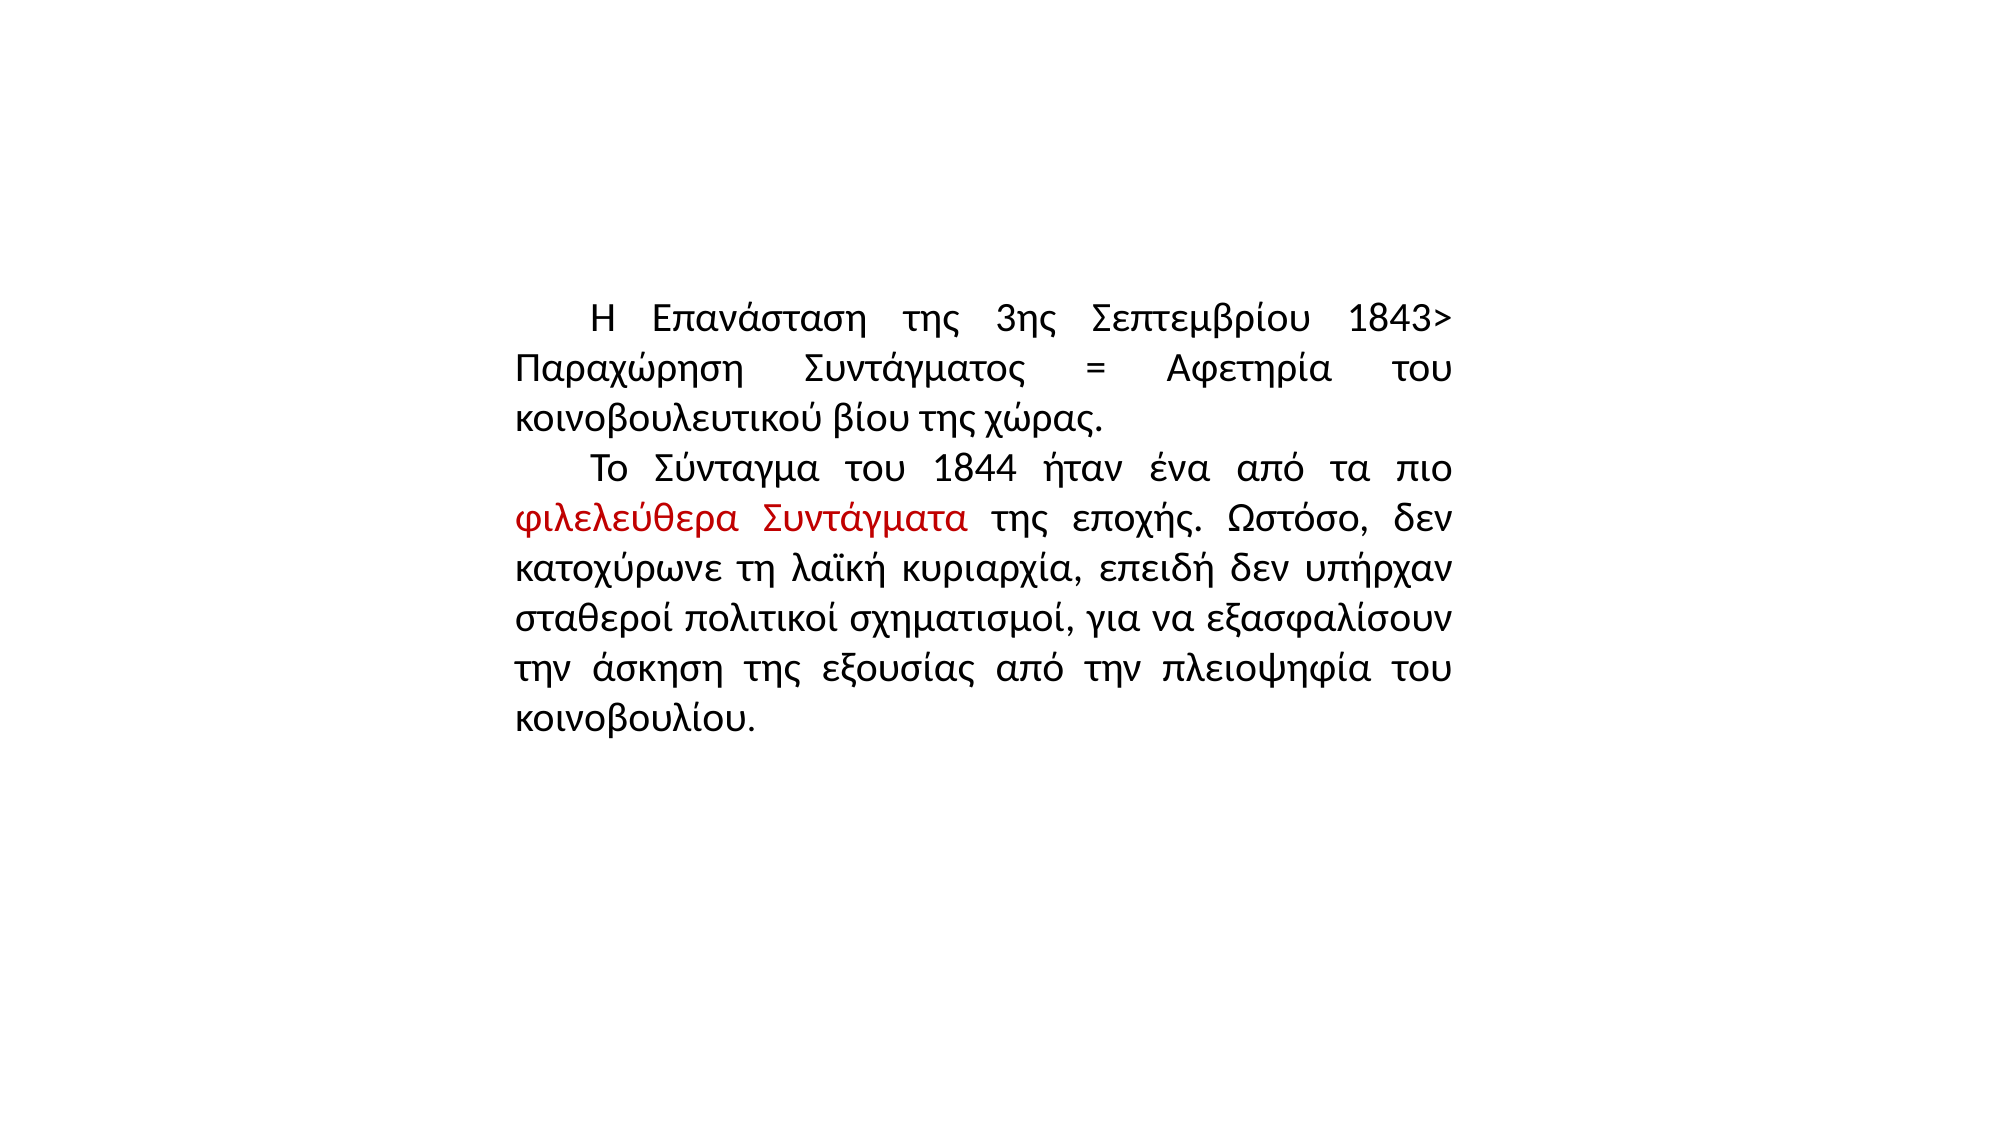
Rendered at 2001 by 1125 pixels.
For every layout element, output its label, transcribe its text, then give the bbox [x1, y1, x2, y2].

text_box Η Επανάσταση της 3ης Σεπτεμβρίου 1843> Παραχώρηση Συντάγματος = Αφετηρία του κοινοβουλευτικού βίου της χώρας. Το Σύνταγμα του 1844 ήταν ένα από τα πιο φιλελεύθερα Συντάγματα της εποχής. Ωστόσο, δεν κατοχύρωνε τη λαϊκή κυριαρχία, επειδή δεν υπήρχαν σταθεροί πολιτικοί σχηματισμοί, για να εξασφαλίσουν την άσκηση της εξουσίας από την πλειοψηφία του κοινοβουλίου. [499, 282, 1500, 752]
